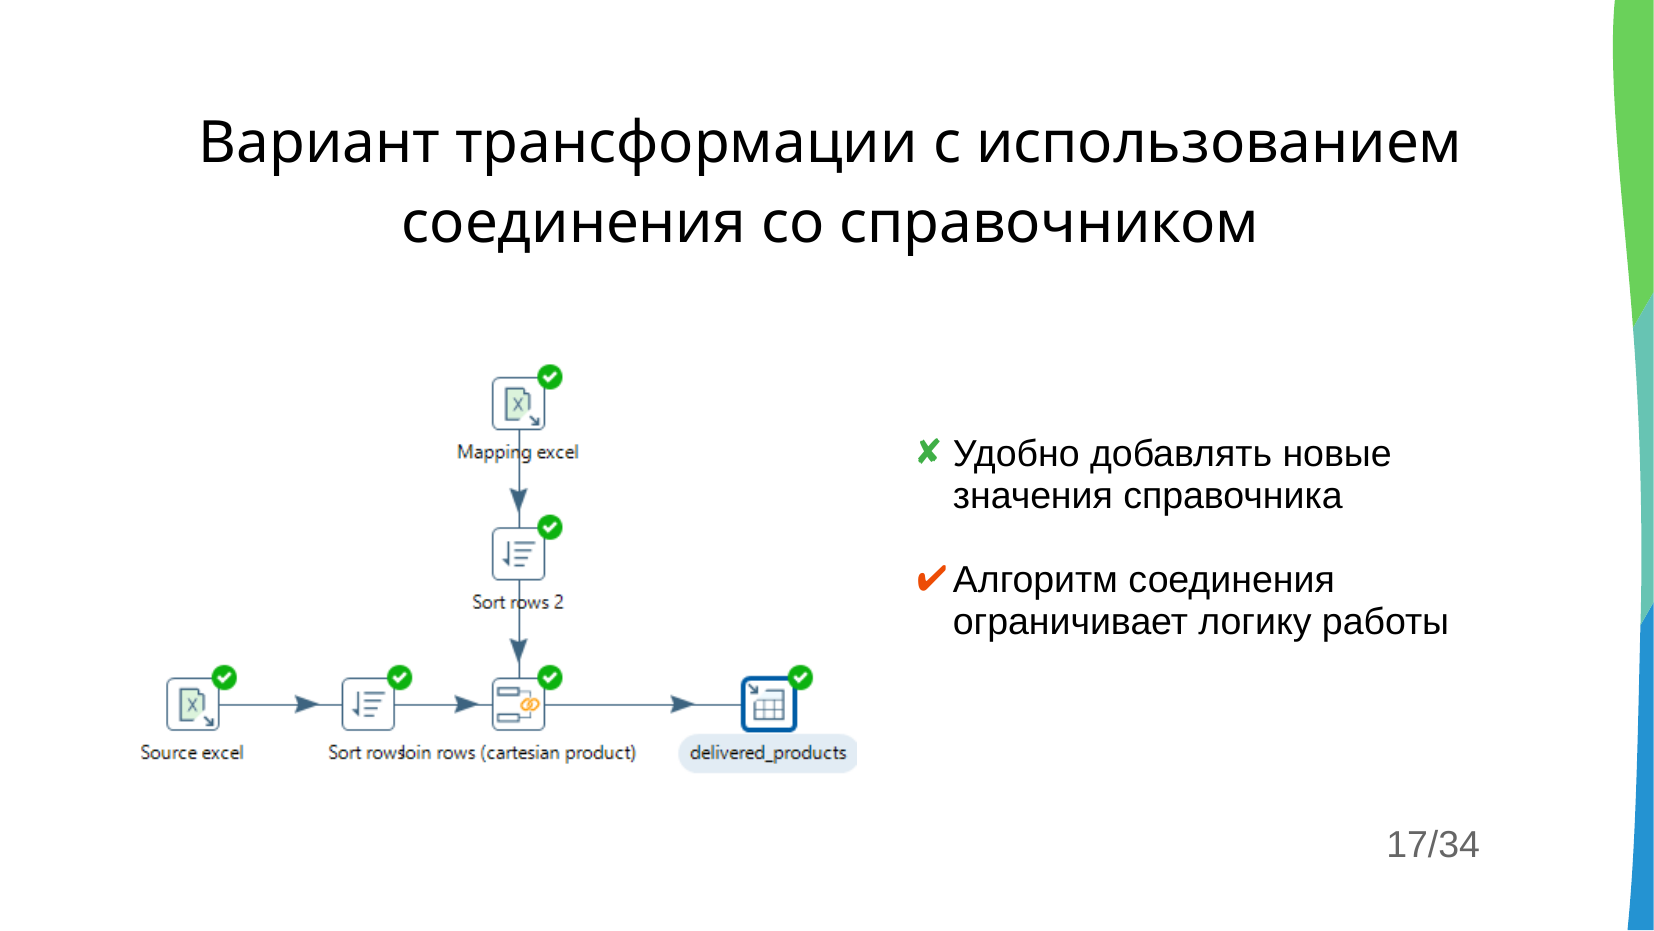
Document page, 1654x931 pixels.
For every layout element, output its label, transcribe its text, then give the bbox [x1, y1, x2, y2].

text_box Удобно добавлять новые значения справочника Алгоритм соединения ограничивает логику работы [902, 424, 1465, 692]
title Вариант трансформации с использованием соединения со справочником [118, 100, 1543, 260]
picture [140, 324, 857, 789]
text_box <номер>/34 [1380, 815, 1616, 873]
